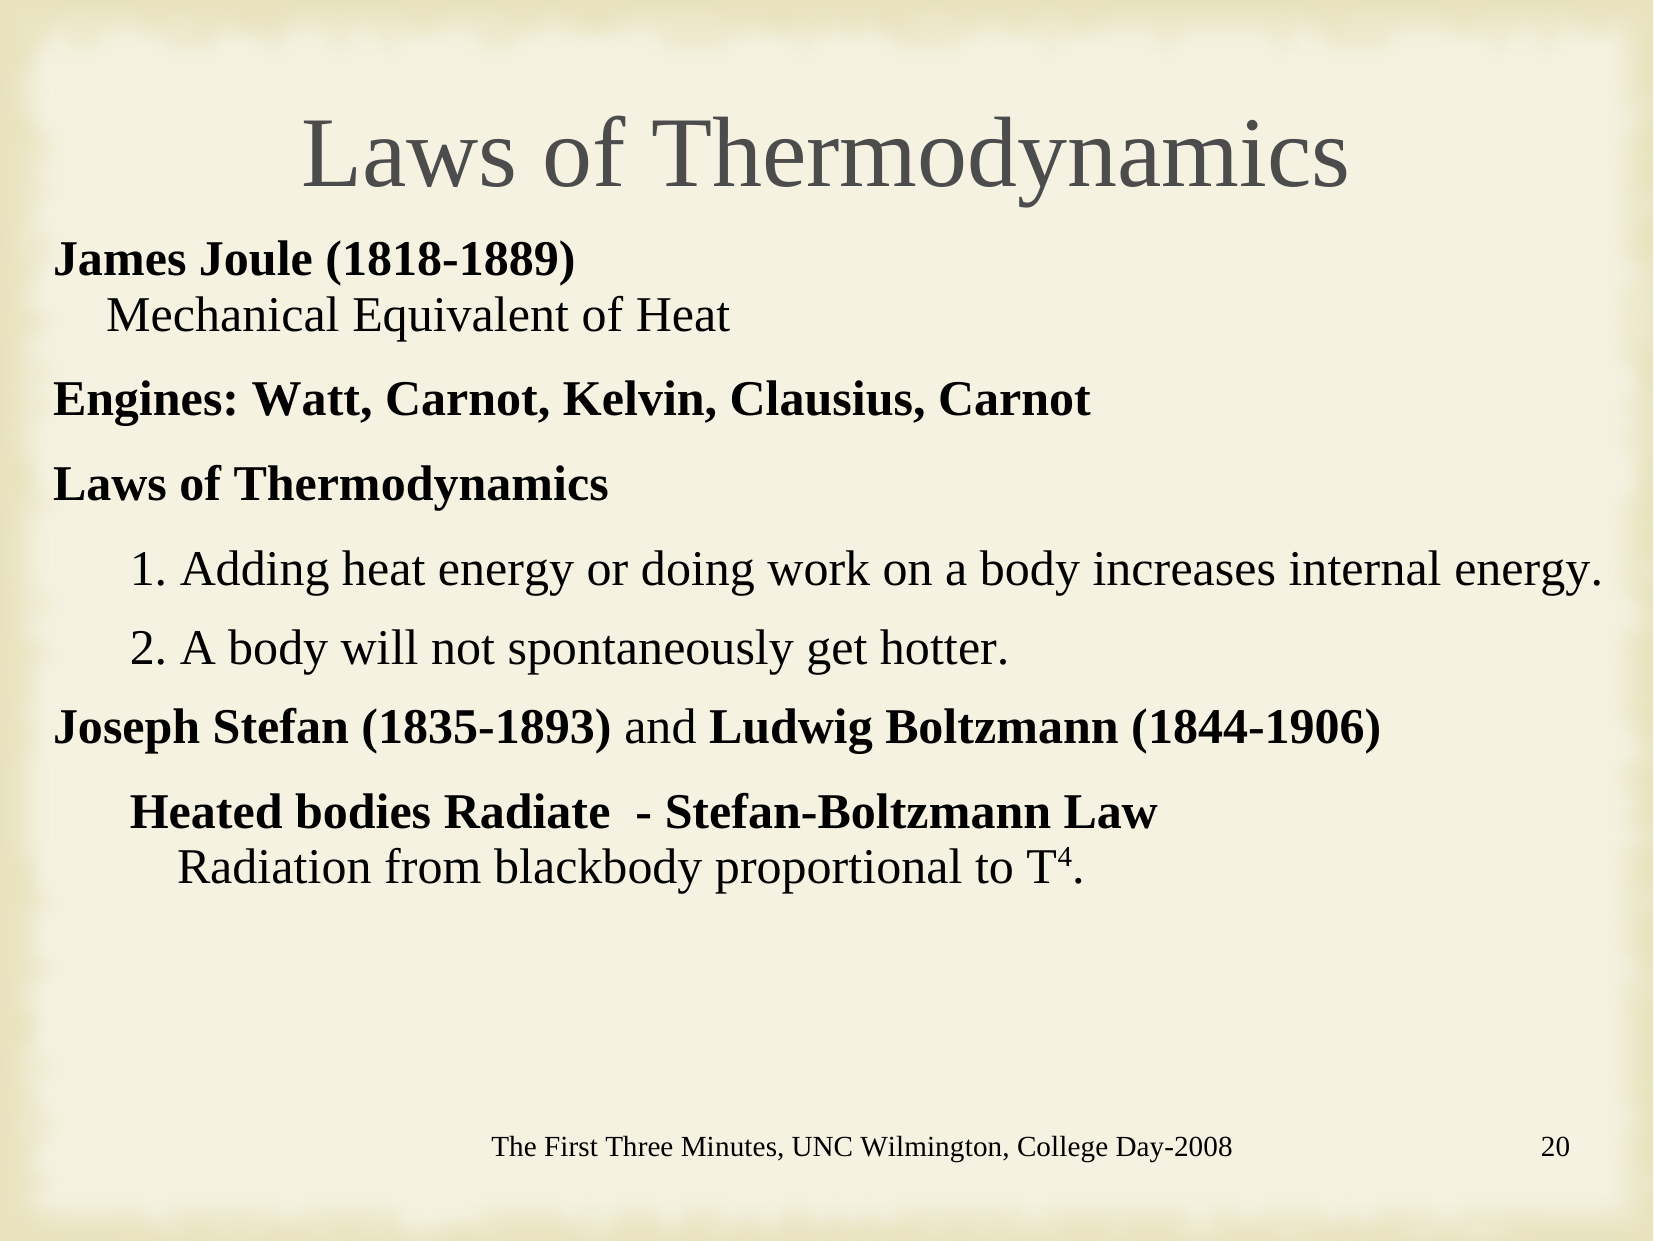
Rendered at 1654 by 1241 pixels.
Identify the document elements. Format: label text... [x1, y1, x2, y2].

list James Joule (1818-1889) Mechanical Equivalent of Heat Engines: Watt, Carnot, Kelvin, Clausius, Carnot Laws of Thermodynamics 1. Adding heat energy or doing work on a body increases internal energy. 2. A body will not spontaneously get hotter. Joseph Stefan (1835-1893) and Ludwig Boltzmann (1844-1906) Heated bodies Radiate - Stefan-Boltzmann Law Radiation from blackbody proportional to T4. [35, 231, 1613, 1036]
title Laws of Thermodynamics [82, 49, 1571, 231]
picture [0, 0, 1654, 1241]
